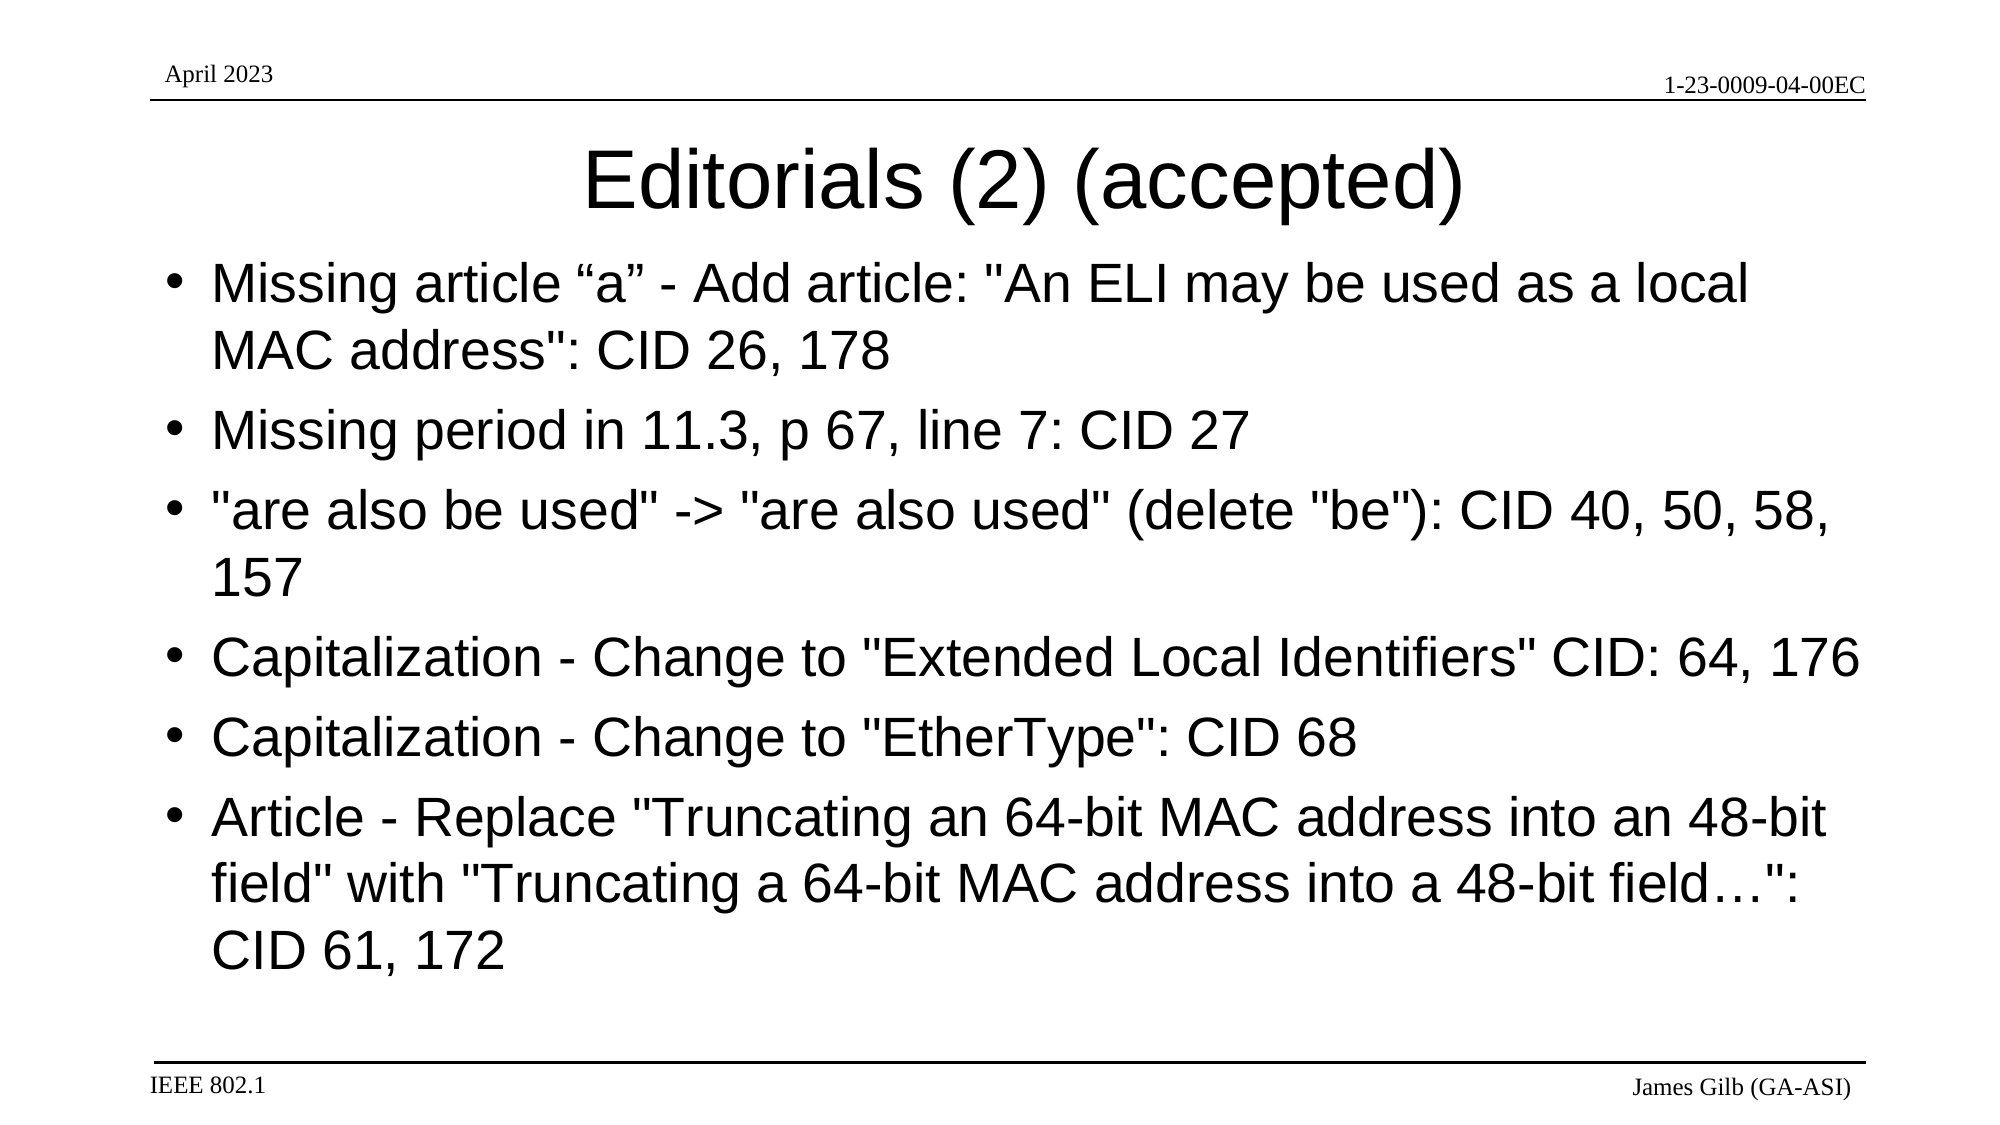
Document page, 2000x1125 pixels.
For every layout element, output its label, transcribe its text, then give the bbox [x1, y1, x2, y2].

title Editorials (2) (accepted) [149, 112, 1900, 238]
list Missing article “a” - Add article: "An ELI may be used as a local MAC address": CID 26, 178 Missing period in 11.3, p 67, line 7: CID 27 "are also be used" -> "are also used" (delete "be"): CID 40, 50, 58, 157 Capitalization - Change to "Extended Local Identifiers" CID: 64, 176 Capitalization - Change to "EtherType": CID 68 Article - Replace "Truncating an 64-bit MAC address into an 48-bit field" with "Truncating a 64-bit MAC address into a 48-bit field…": CID 61, 172 [150, 239, 1900, 1051]
